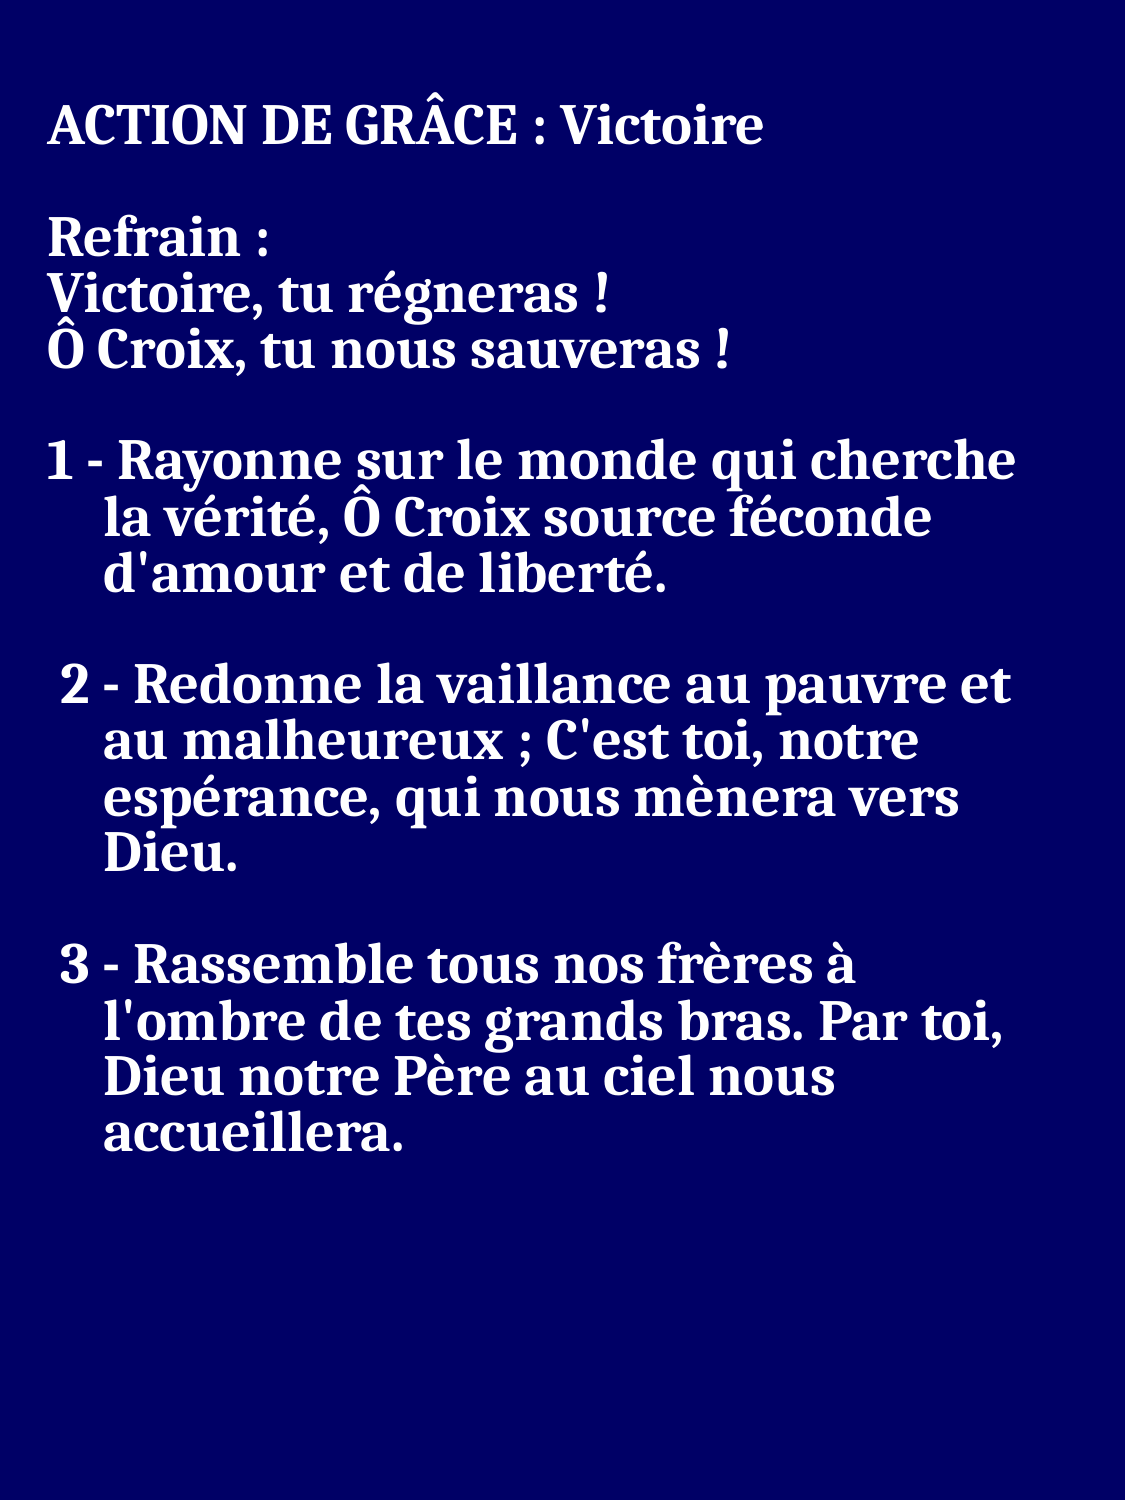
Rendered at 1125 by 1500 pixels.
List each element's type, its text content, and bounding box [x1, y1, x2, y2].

text_box ACTION DE GRÂCE : Victoire Refrain : Victoire, tu régneras ! Ô Croix, tu nous sauveras ! 1 - Rayonne sur le monde qui cherche la vérité, Ô Croix source féconde d'amour et de liberté. 2 - Redonne la vaillance au pauvre et au malheureux ; C'est toi, notre espérance, qui nous mènera vers Dieu. 3 - Rassemble tous nos frères à l'ombre de tes grands bras. Par toi, Dieu notre Père au ciel nous accueillera. [32, 47, 1087, 1276]
